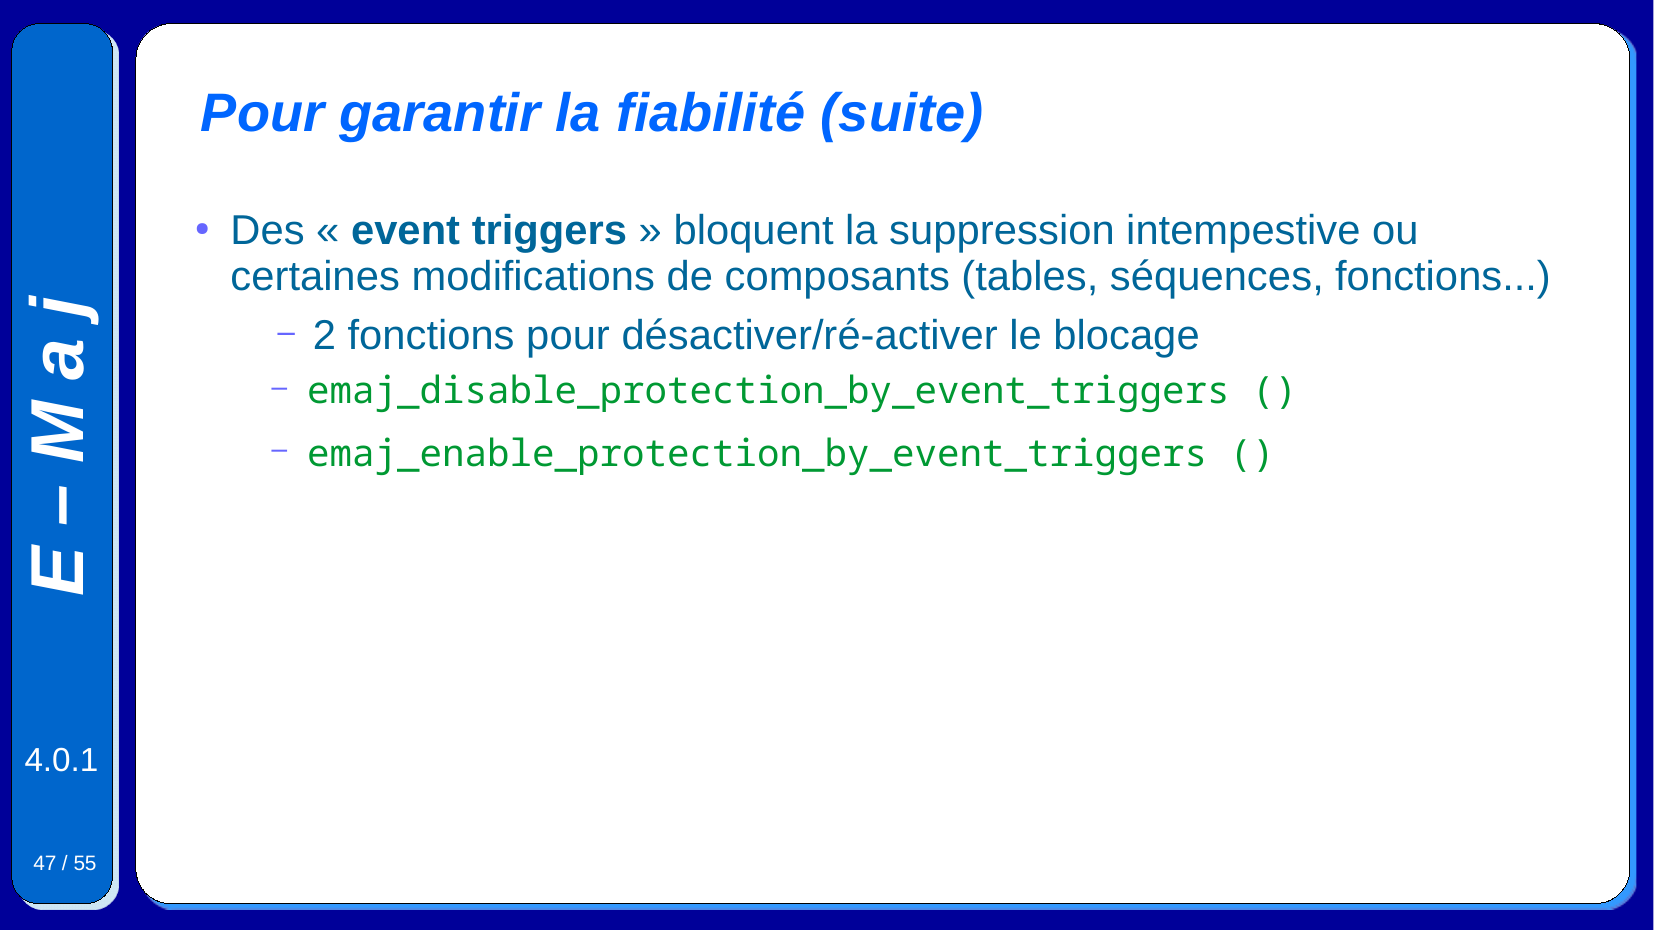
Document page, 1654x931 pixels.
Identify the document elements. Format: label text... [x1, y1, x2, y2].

list Des « event triggers » bloquent la suppression intempestive ou certaines modifications de composants (tables, séquences, fonctions...) 2 fonctions pour désactiver/ré-activer le blocage emaj_disable_protection_by_event_triggers () emaj_enable_protection_by_event_triggers () [177, 206, 1587, 827]
title Pour garantir la fiabilité (suite) [200, 34, 1575, 191]
